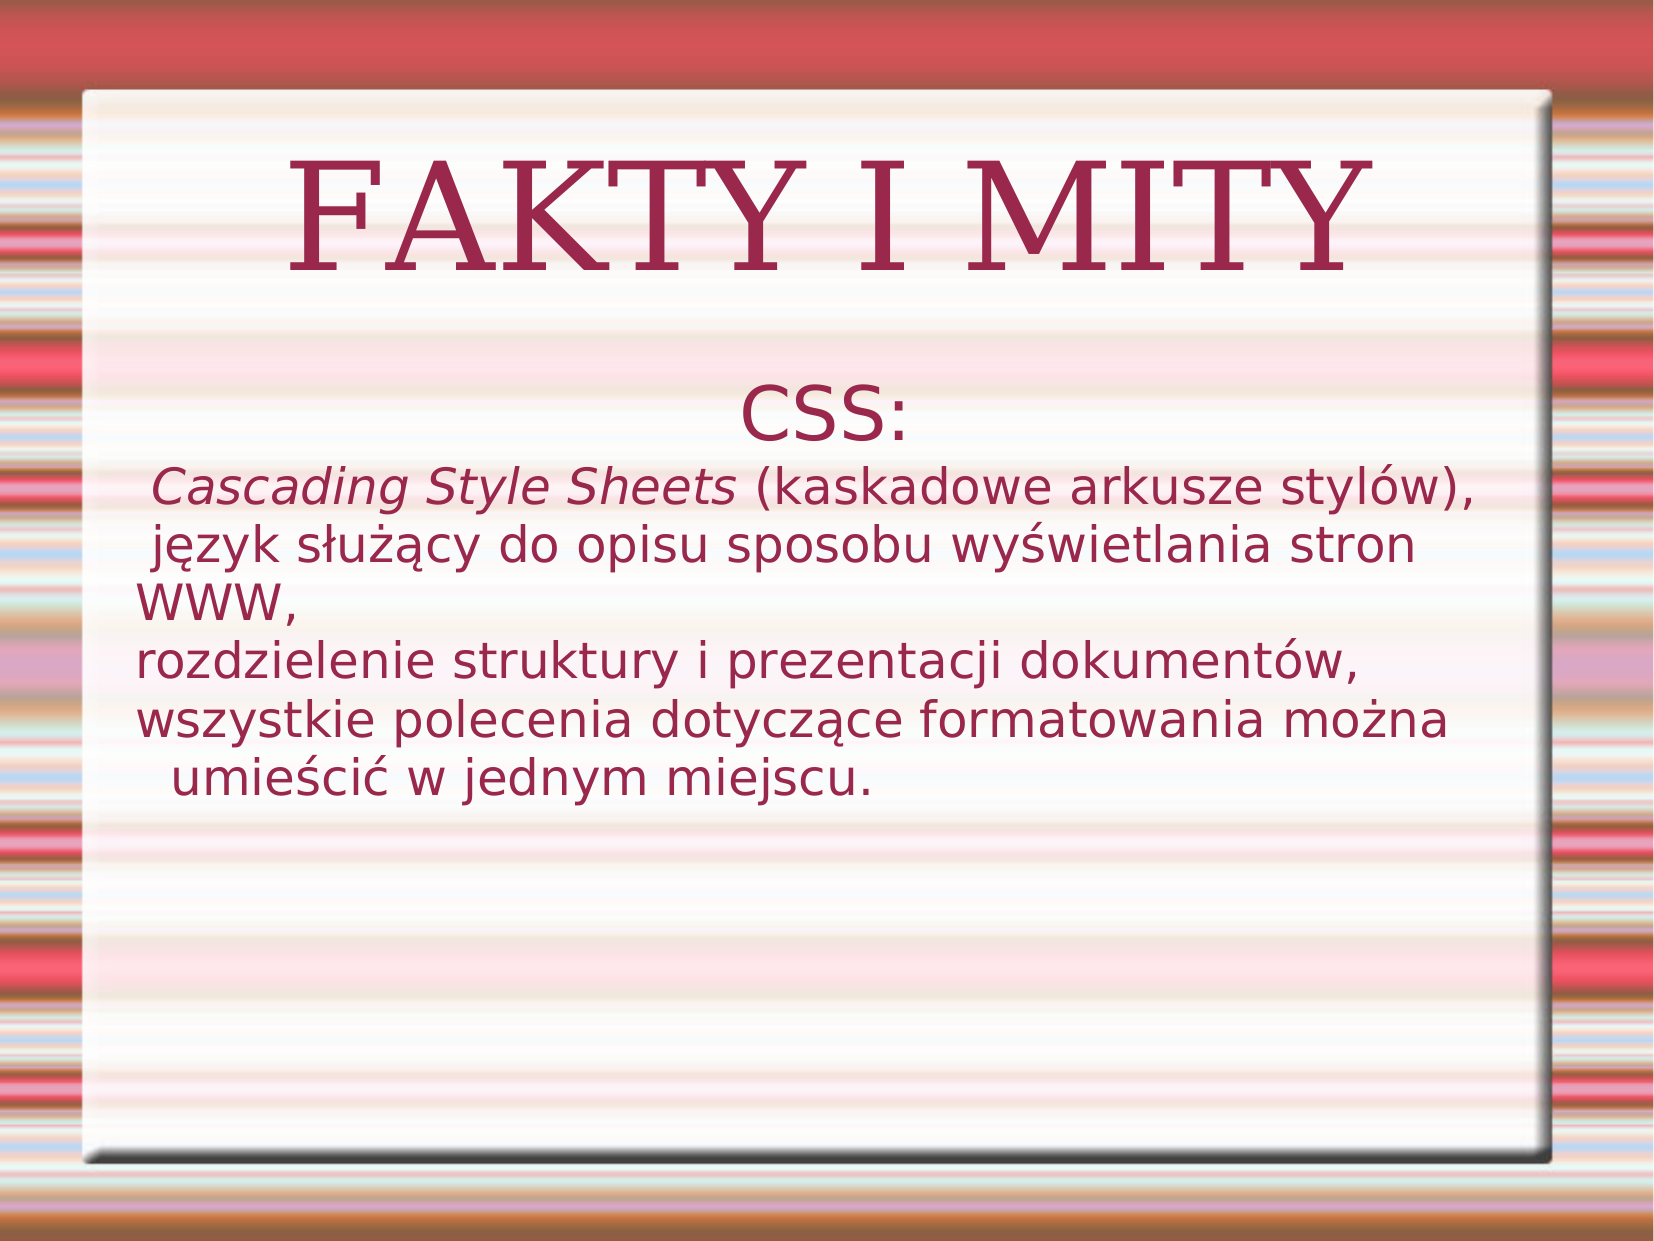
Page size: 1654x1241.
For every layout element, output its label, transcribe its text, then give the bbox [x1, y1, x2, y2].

text_box CSS: Cascading Style Sheets (kaskadowe arkusze stylów), język służący do opisu sposobu wyświetlania stron WWW, rozdzielenie struktury i prezentacji dokumentów, wszystkie polecenia dotyczące formatowania można umieścić w jednym miejscu. [135, 350, 1517, 857]
picture [0, 0, 1654, 1241]
title FAKTY I MITY [121, 114, 1534, 322]
